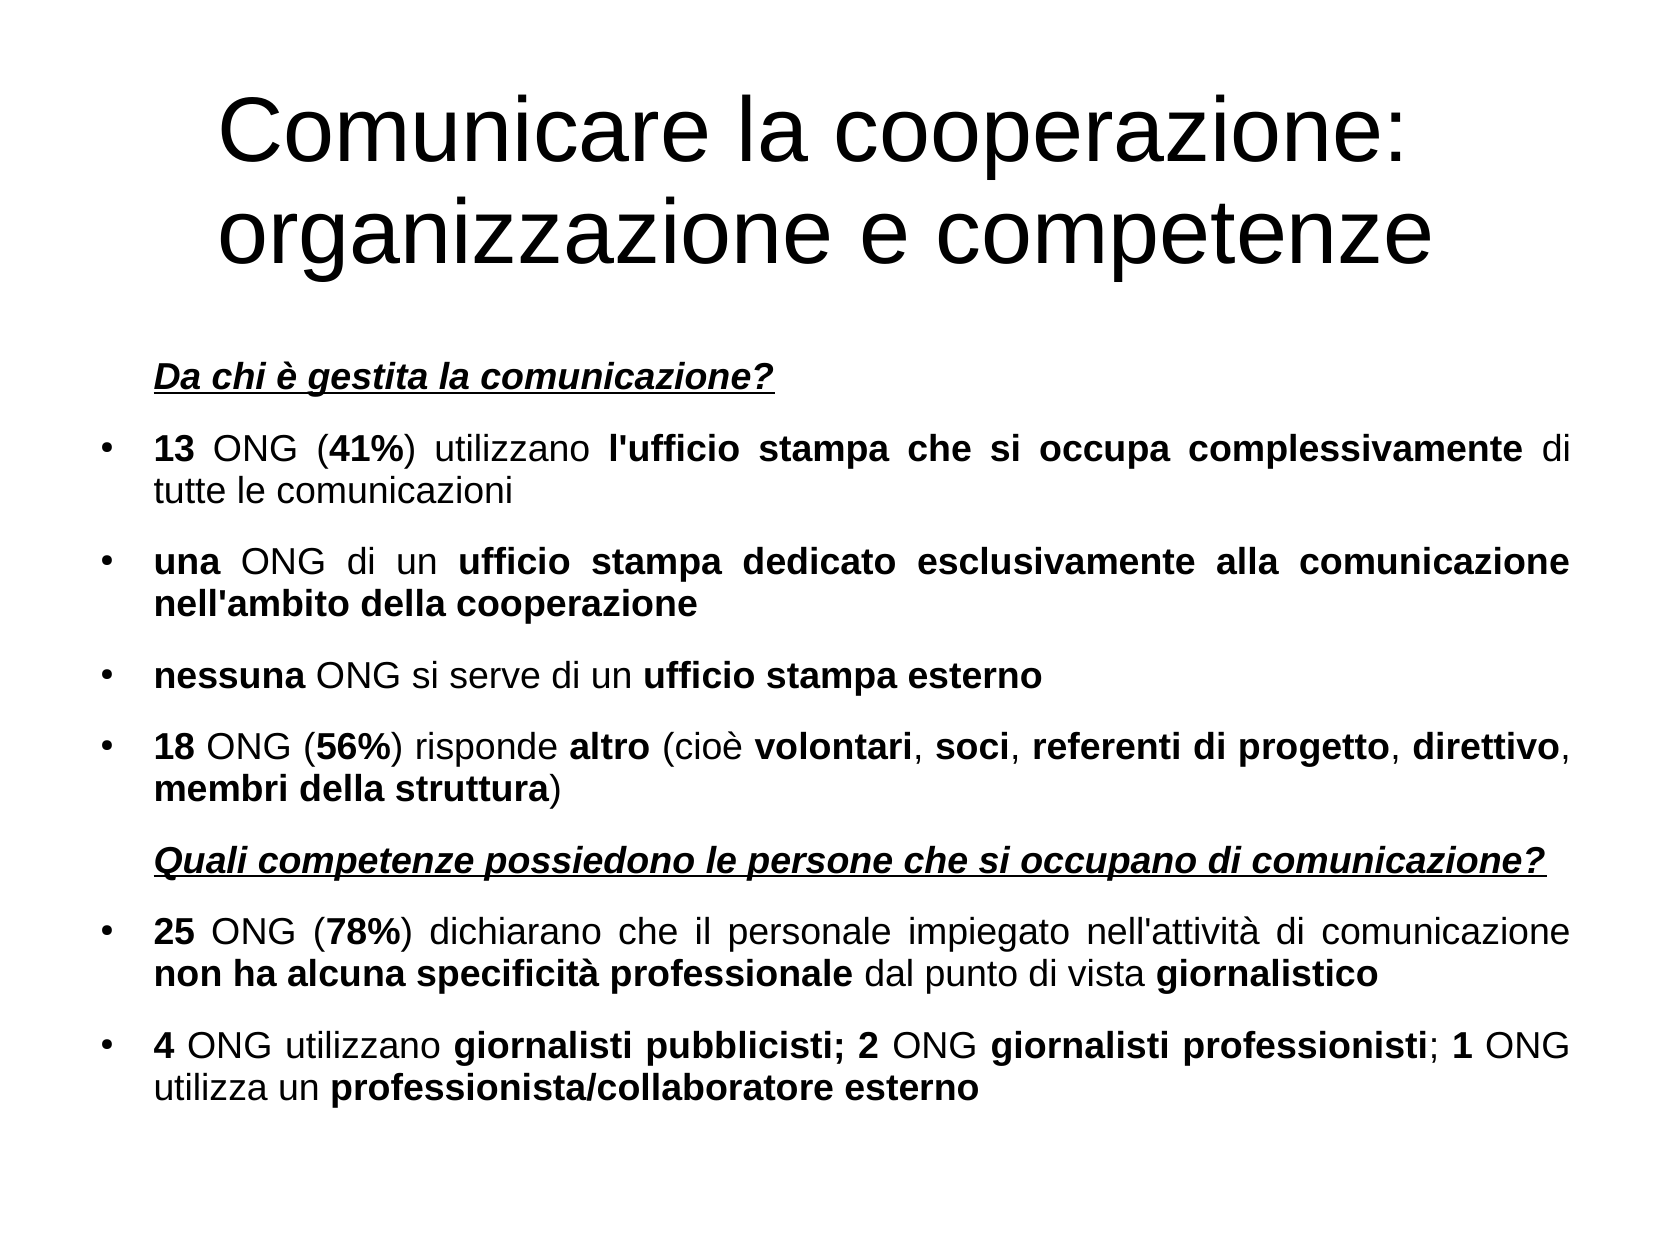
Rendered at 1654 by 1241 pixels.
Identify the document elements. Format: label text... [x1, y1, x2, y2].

title Comunicare la cooperazione: organizzazione e competenze [82, 77, 1571, 284]
list Da chi è gestita la comunicazione? 13 ONG (41%) utilizzano l'ufficio stampa che si occupa complessivamente di tutte le comunicazioni una ONG di un ufficio stampa dedicato esclusivamente alla comunicazione nell'ambito della cooperazione nessuna ONG si serve di un ufficio stampa esterno 18 ONG (56%) risponde altro (cioè volontari, soci, referenti di progetto, direttivo, membri della struttura) Quali competenze possiedono le persone che si occupano di comunicazione? 25 ONG (78%) dichiarano che il personale impiegato nell'attività di comunicazione non ha alcuna specificità professionale dal punto di vista giornalistico 4 ONG utilizzano giornalisti pubblicisti; 2 ONG giornalisti professionisti; 1 ONG utilizza un professionista/collaboratore esterno [82, 284, 1571, 1241]
